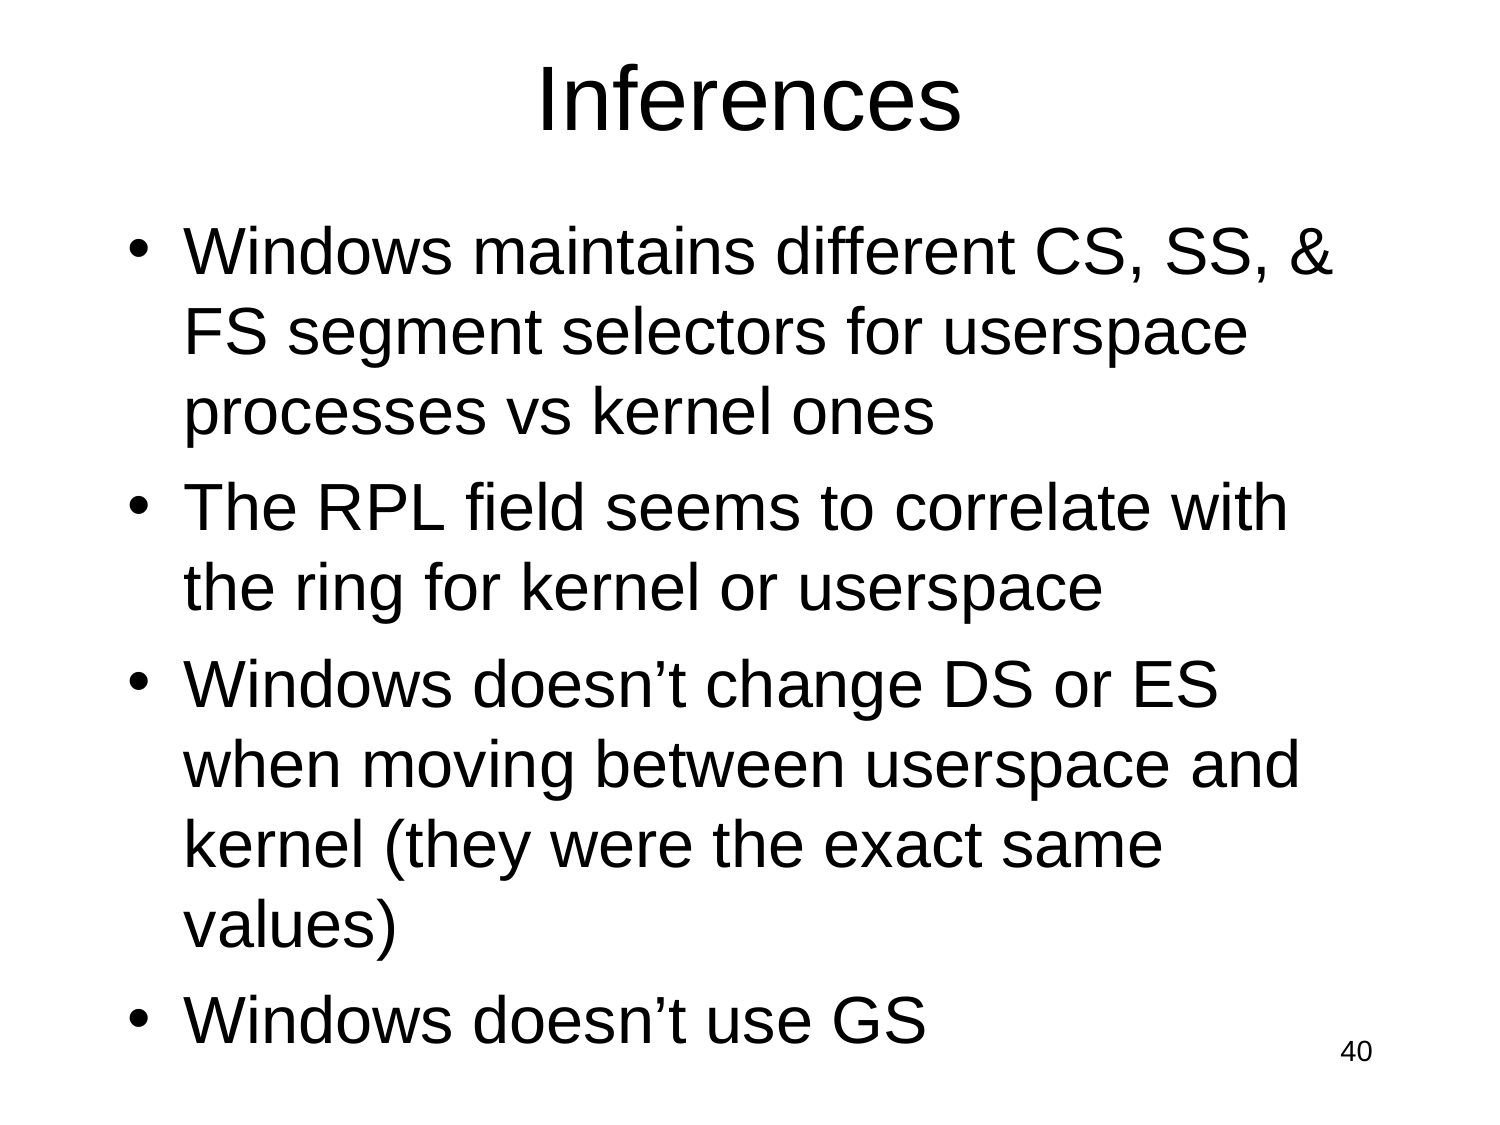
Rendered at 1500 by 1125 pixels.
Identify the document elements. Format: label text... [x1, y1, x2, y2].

text_box <number> [1074, 1025, 1388, 1101]
list Windows maintains different CS, SS, & FS segment selectors for userspace processes vs kernel ones The RPL field seems to correlate with the ring for kernel or userspace Windows doesn’t change DS or ES when moving between userspace and kernel (they were the exact same values) Windows doesn’t use GS [112, 200, 1388, 1065]
title Inferences [112, 0, 1388, 188]
